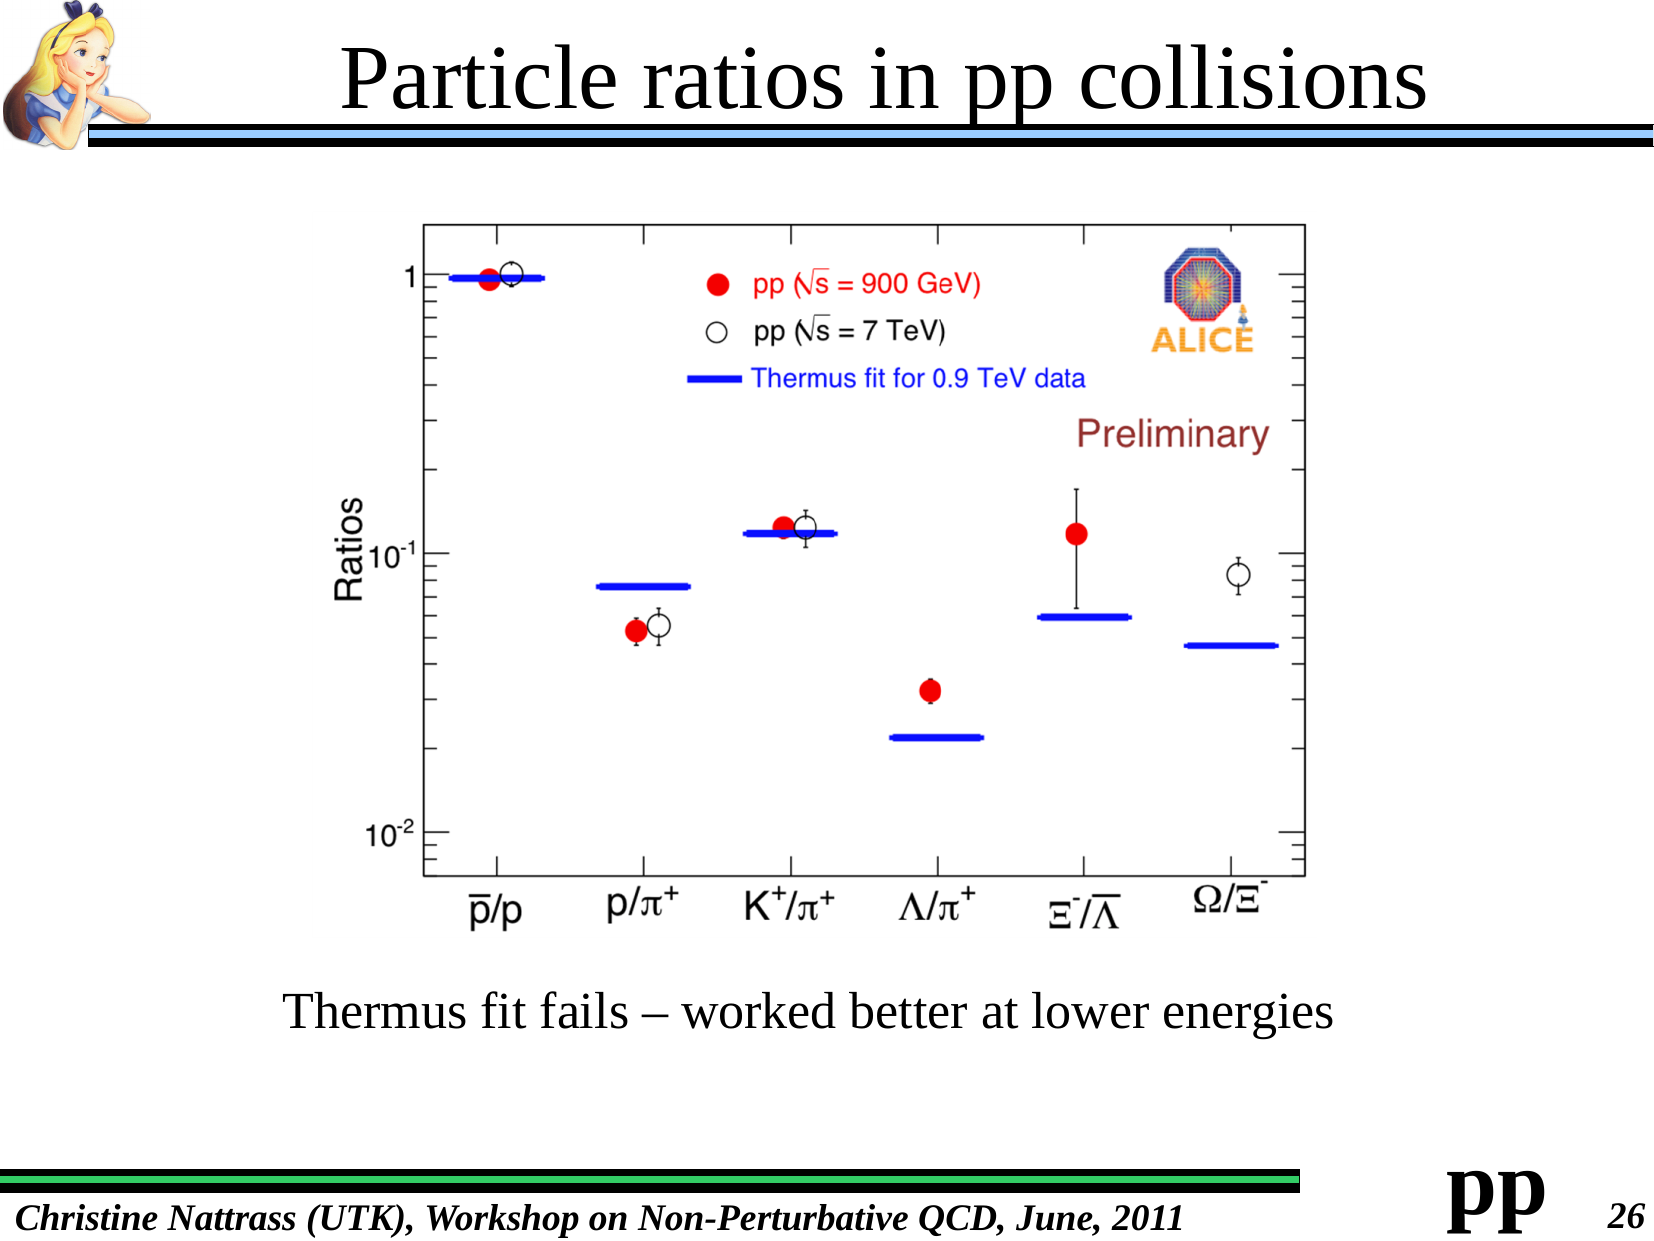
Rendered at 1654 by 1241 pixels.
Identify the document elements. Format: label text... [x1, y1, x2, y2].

text_box pp [1338, 1125, 1564, 1241]
picture [312, 211, 1317, 938]
title Particle ratios in pp collisions [141, 15, 1630, 139]
text_box Thermus fit fails – worked better at lower energies [268, 975, 1394, 1048]
picture [3, 0, 151, 150]
